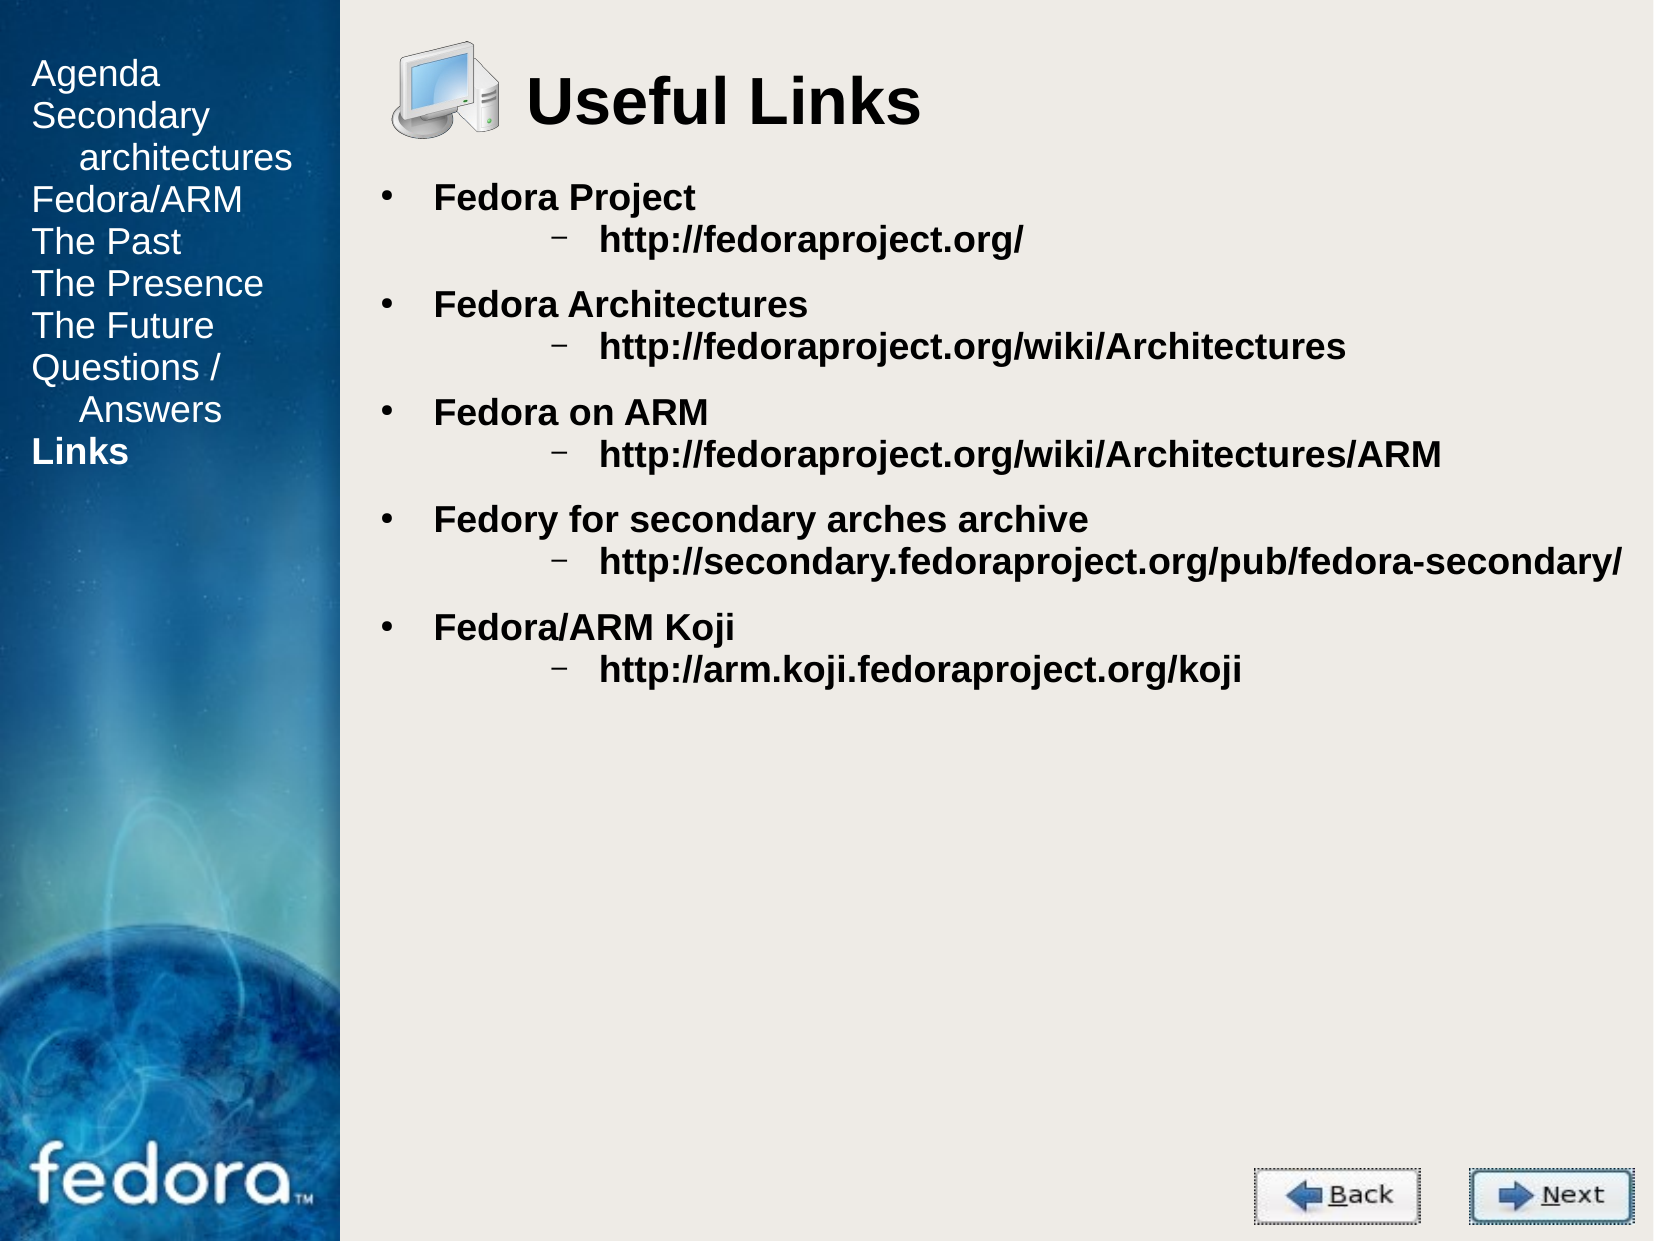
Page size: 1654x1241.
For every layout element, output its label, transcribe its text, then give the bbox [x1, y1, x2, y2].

list Fedora Project http://fedoraproject.org/ Fedora Architectures http://fedoraproject.org/wiki/Architectures Fedora on ARM http://fedoraproject.org/wiki/Architectures/ARM Fedory for secondary arches archive http://secondary.fedoraproject.org/pub/fedora-secondary/ Fedora/ARM Koji http://arm.koji.fedoraproject.org/koji [362, 175, 1654, 1147]
picture [0, 0, 1654, 1241]
text_box Useful Links [511, 56, 1316, 147]
text_box Agenda Secondary architectures Fedora/ARM The Past The Presence The Future Questions / Answers Links [16, 45, 330, 481]
